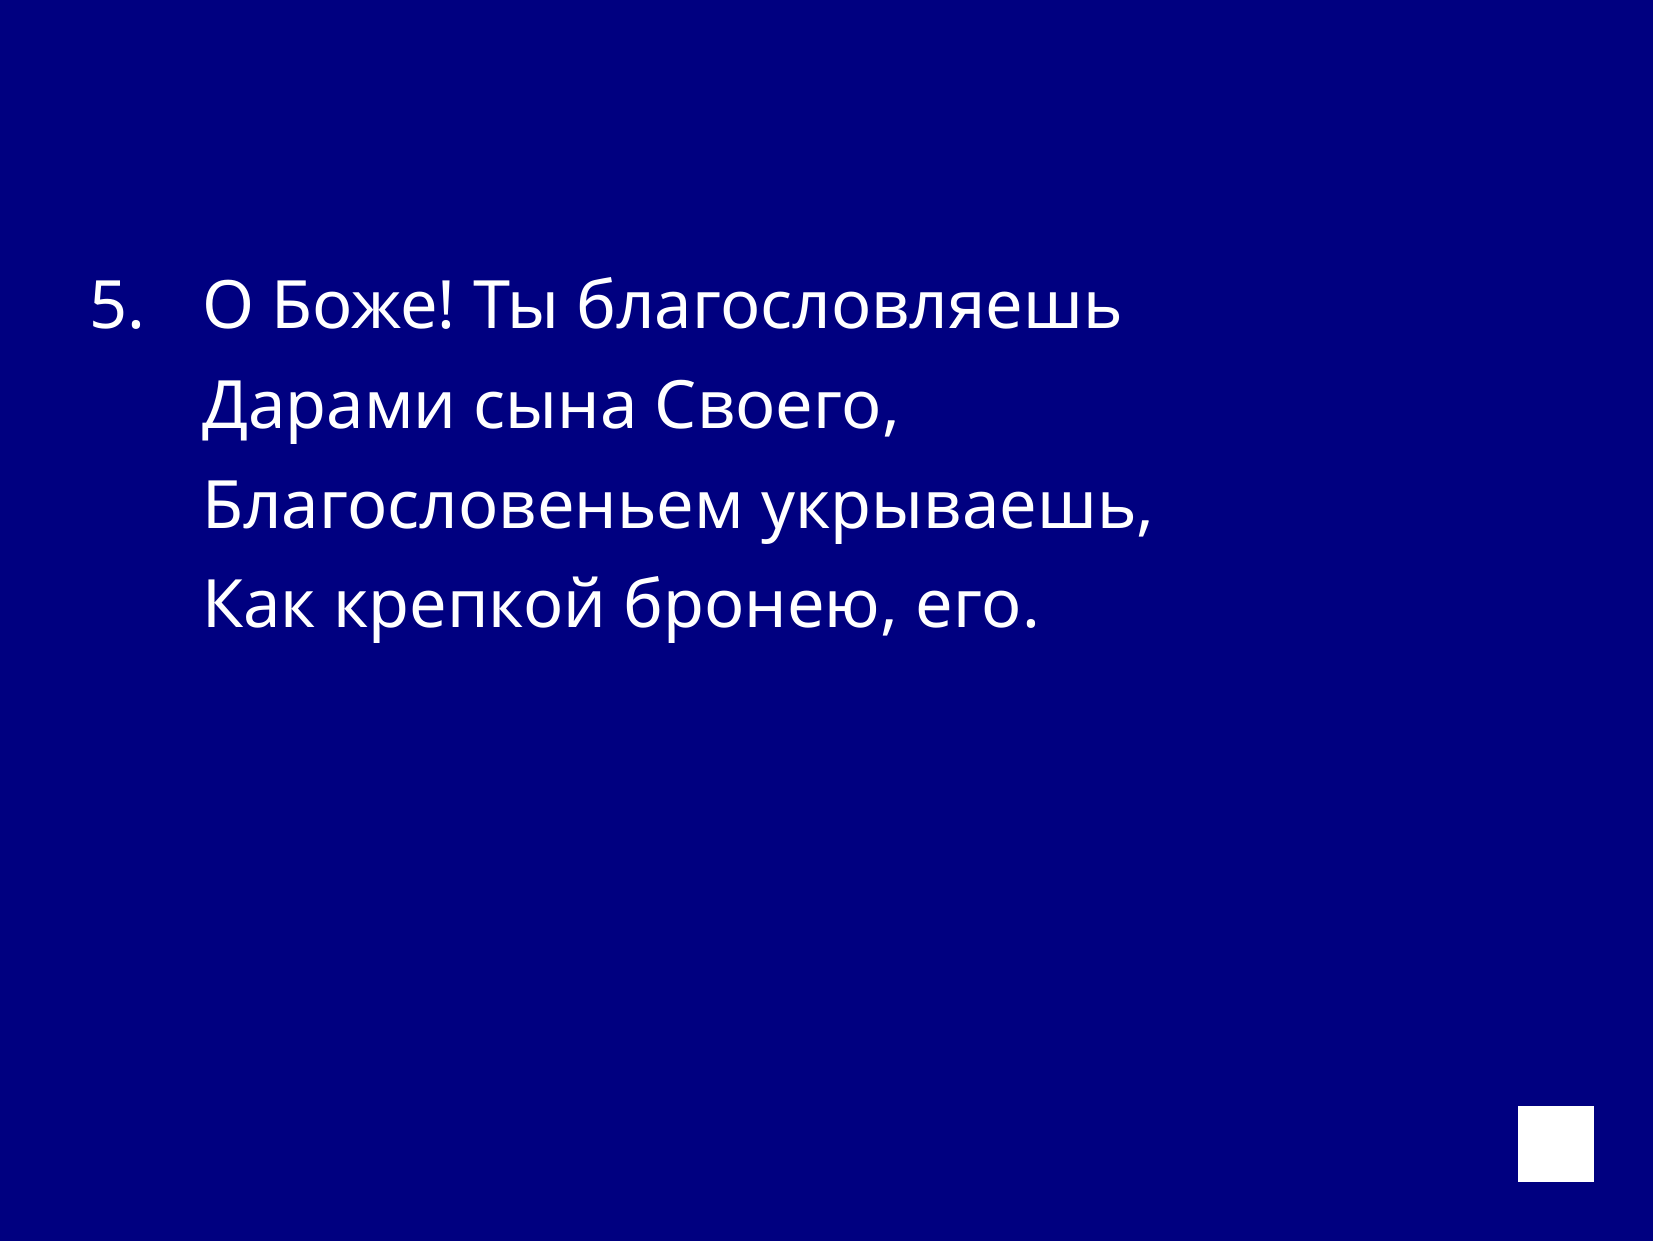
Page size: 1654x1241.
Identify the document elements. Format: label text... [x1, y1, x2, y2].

text_box 5. О Боже! Ты благословляешь Дарами сына Своего, Благословеньем укрываешь, Как крепкой бронею, его. [75, 150, 1576, 1163]
text_box [1518, 1106, 1594, 1182]
